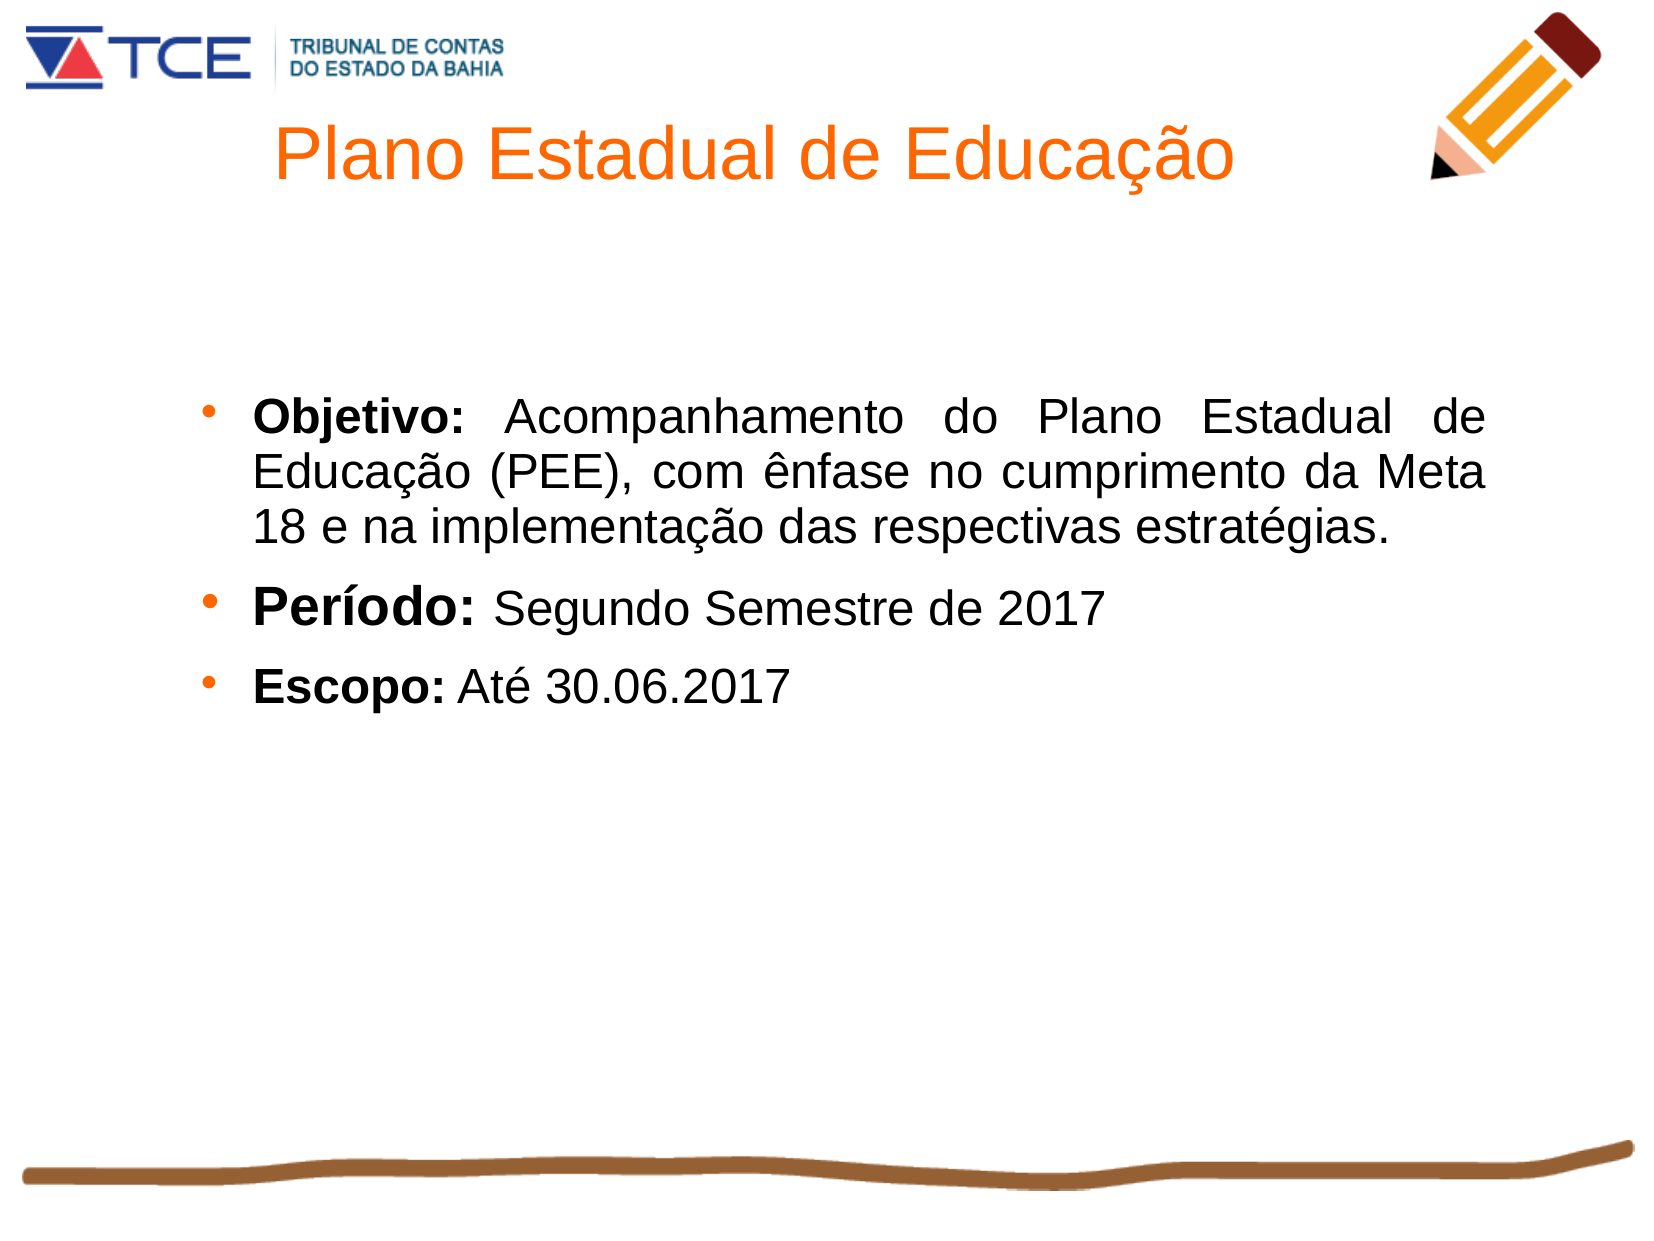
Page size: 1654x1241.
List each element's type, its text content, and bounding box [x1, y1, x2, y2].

list Objetivo: Acompanhamento do Plano Estadual de Educação (PEE), com ênfase no cumprimento da Meta 18 e na implementação das respectivas estratégias. Período: Segundo Semestre de 2017 Escopo: Até 30.06.2017 [200, 384, 1489, 756]
picture [22, 1140, 1635, 1191]
picture [26, 23, 508, 93]
title Plano Estadual de Educação [82, 90, 1429, 214]
picture [1430, 12, 1602, 181]
